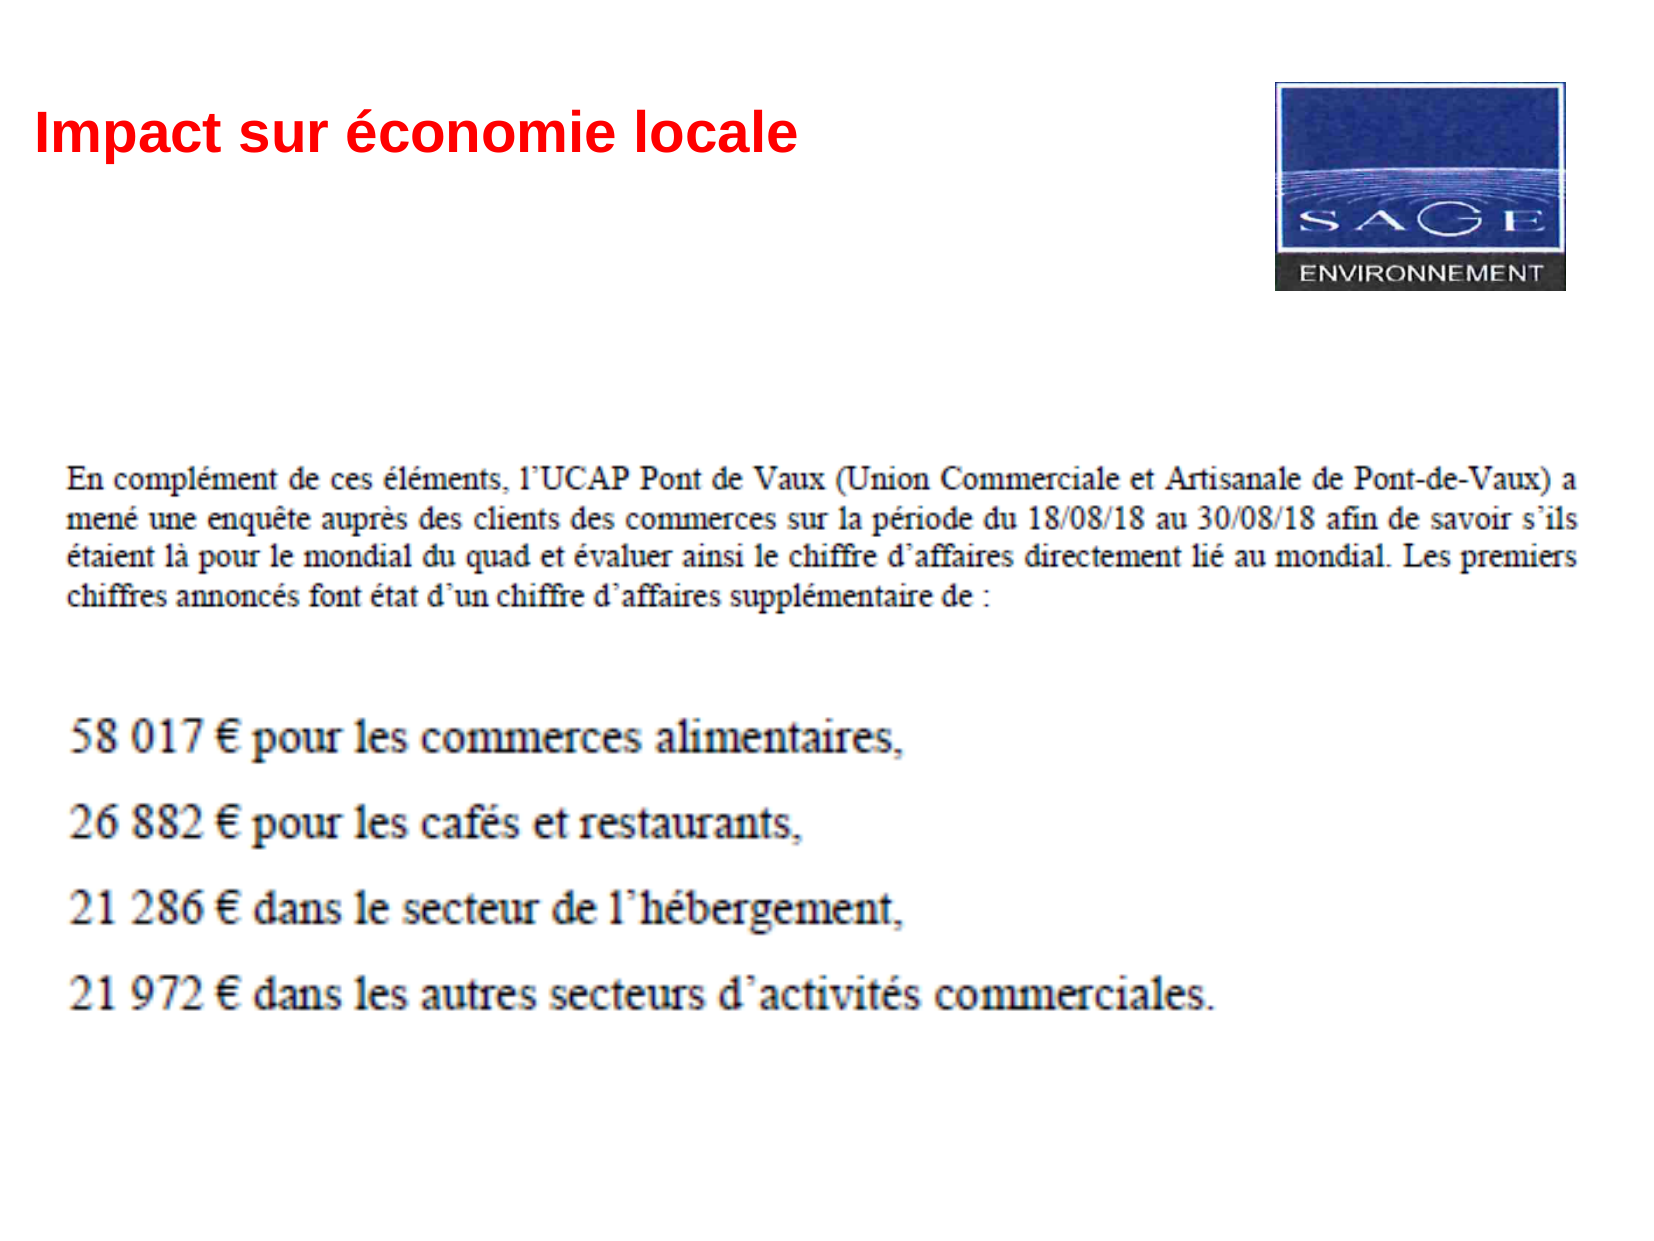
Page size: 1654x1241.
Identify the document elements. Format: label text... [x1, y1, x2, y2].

picture [1275, 82, 1566, 291]
title Impact sur économie locale [34, 35, 1582, 230]
picture [41, 448, 1607, 626]
picture [48, 699, 1241, 1028]
